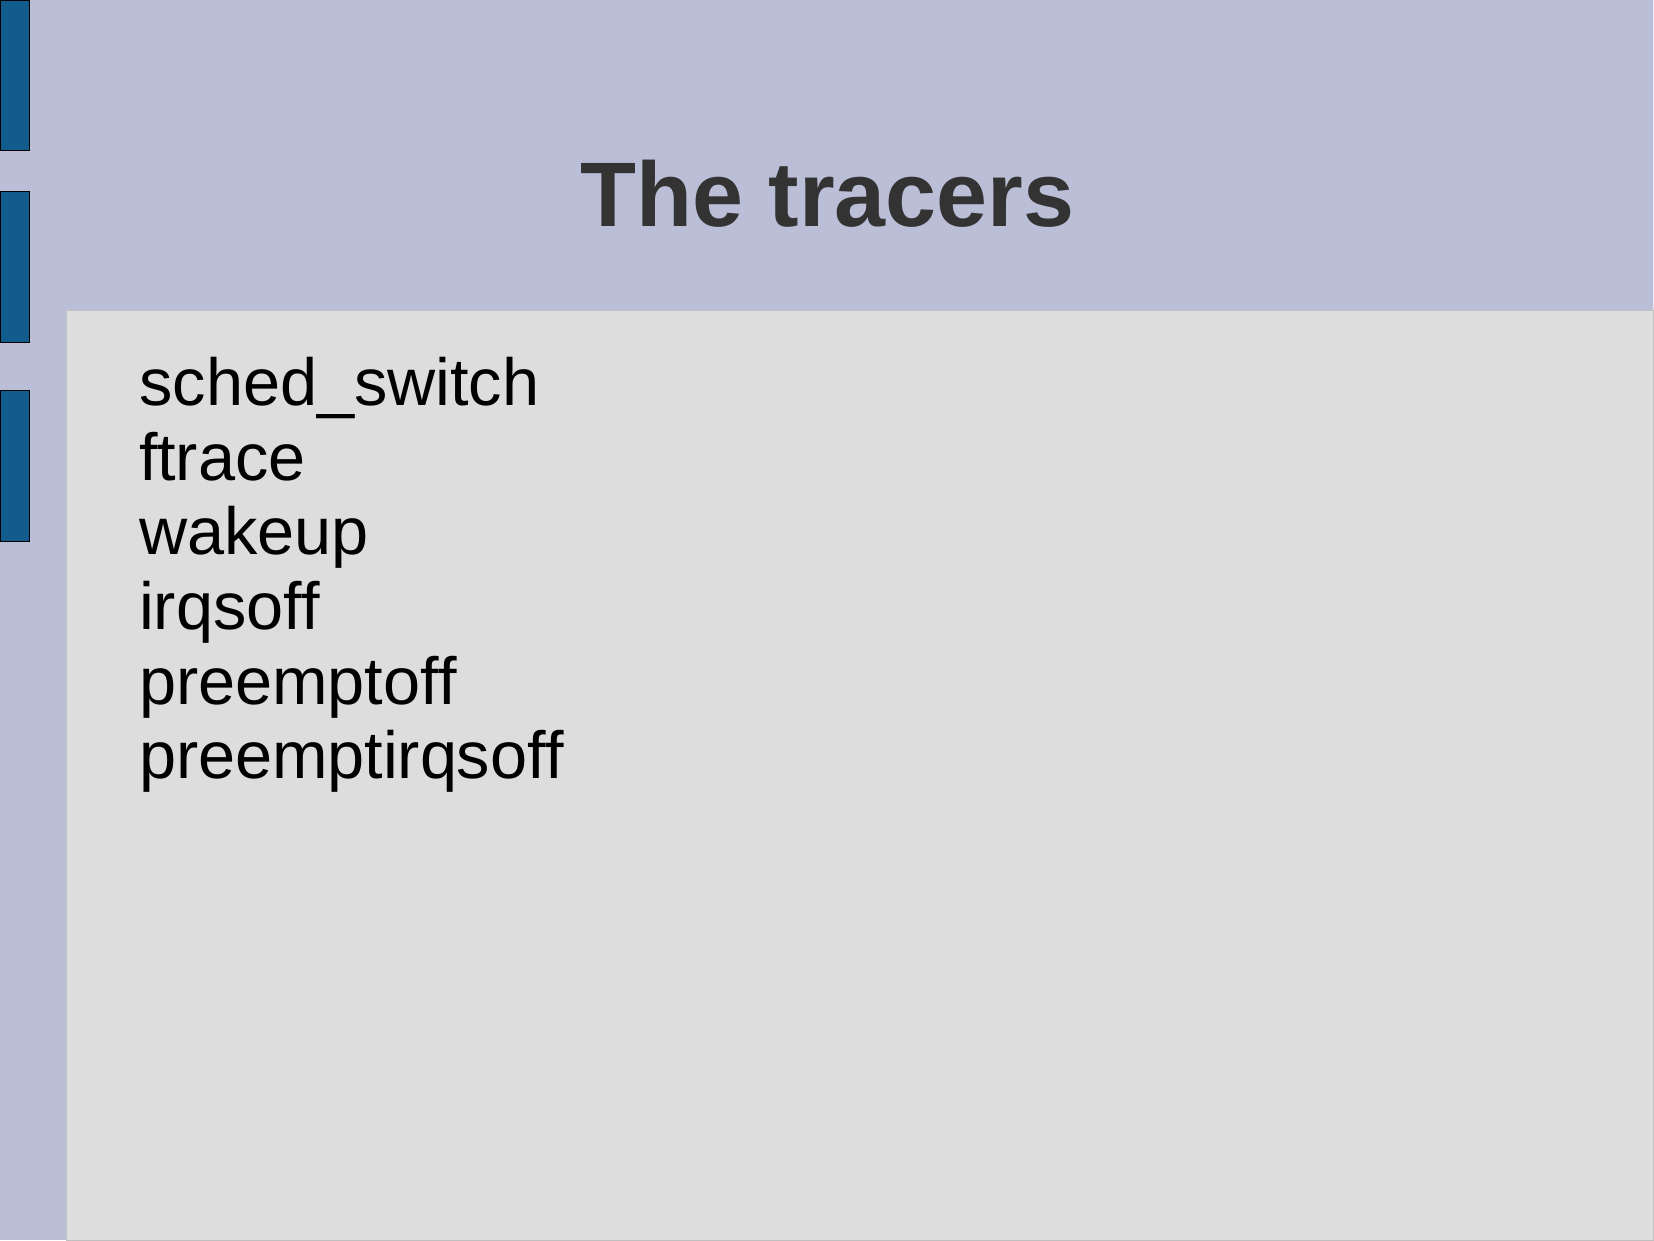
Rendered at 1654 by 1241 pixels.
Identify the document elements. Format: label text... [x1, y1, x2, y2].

list sched_switch ftrace wakeup irqsoff preemptoff preemptirqsoff [121, 344, 1534, 1112]
title The tracers [121, 91, 1534, 299]
